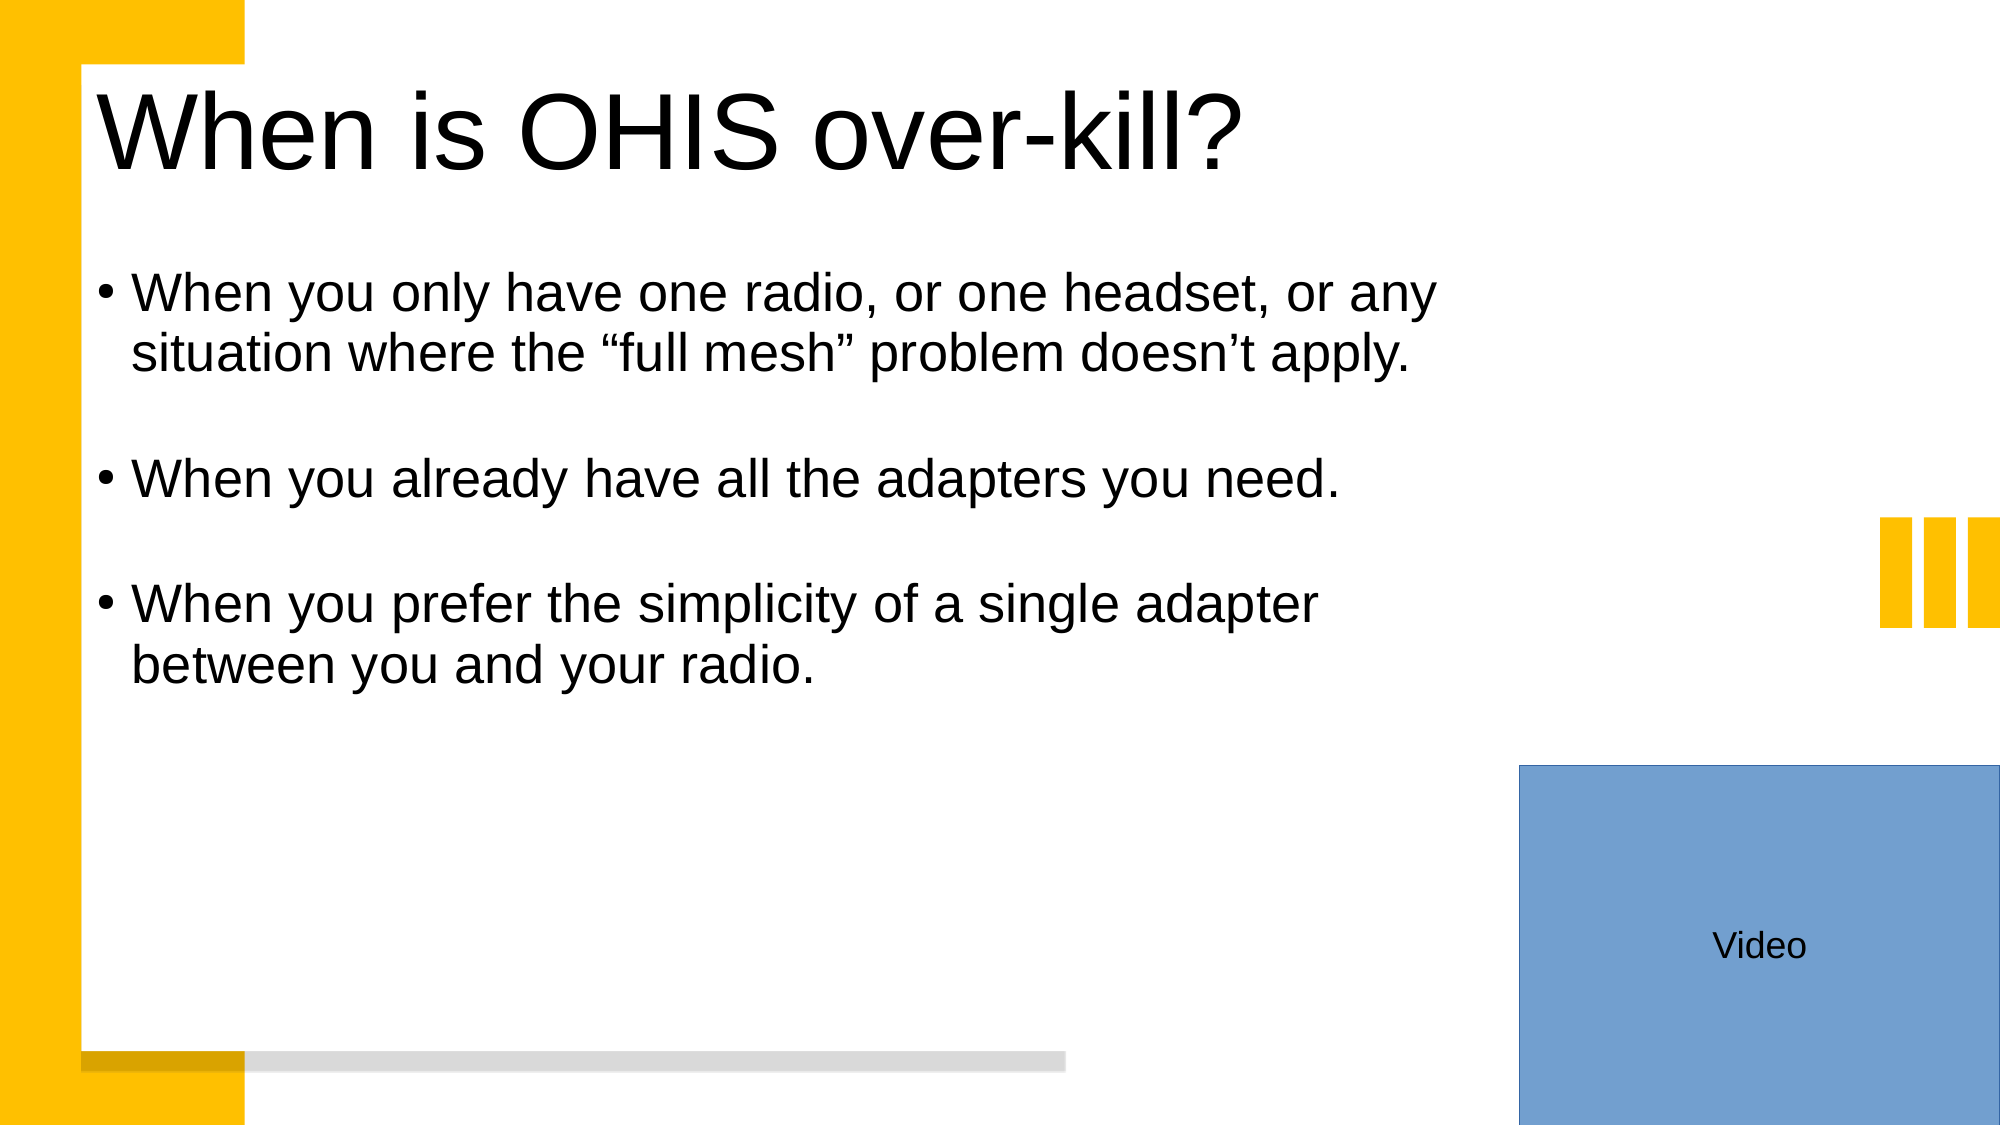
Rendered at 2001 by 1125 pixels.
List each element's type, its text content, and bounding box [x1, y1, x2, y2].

text_box [0, 0, 2000, 1125]
text_box Video [1519, 765, 2000, 1125]
text_box When is OHIS over-kill? [81, 64, 1921, 201]
text_box When you only have one radio, or one headset, or any situation where the “full mesh” problem doesn’t apply. When you already have all the adapters you need. When you prefer the simplicity of a single adapter between you and your radio. [81, 254, 1516, 1036]
